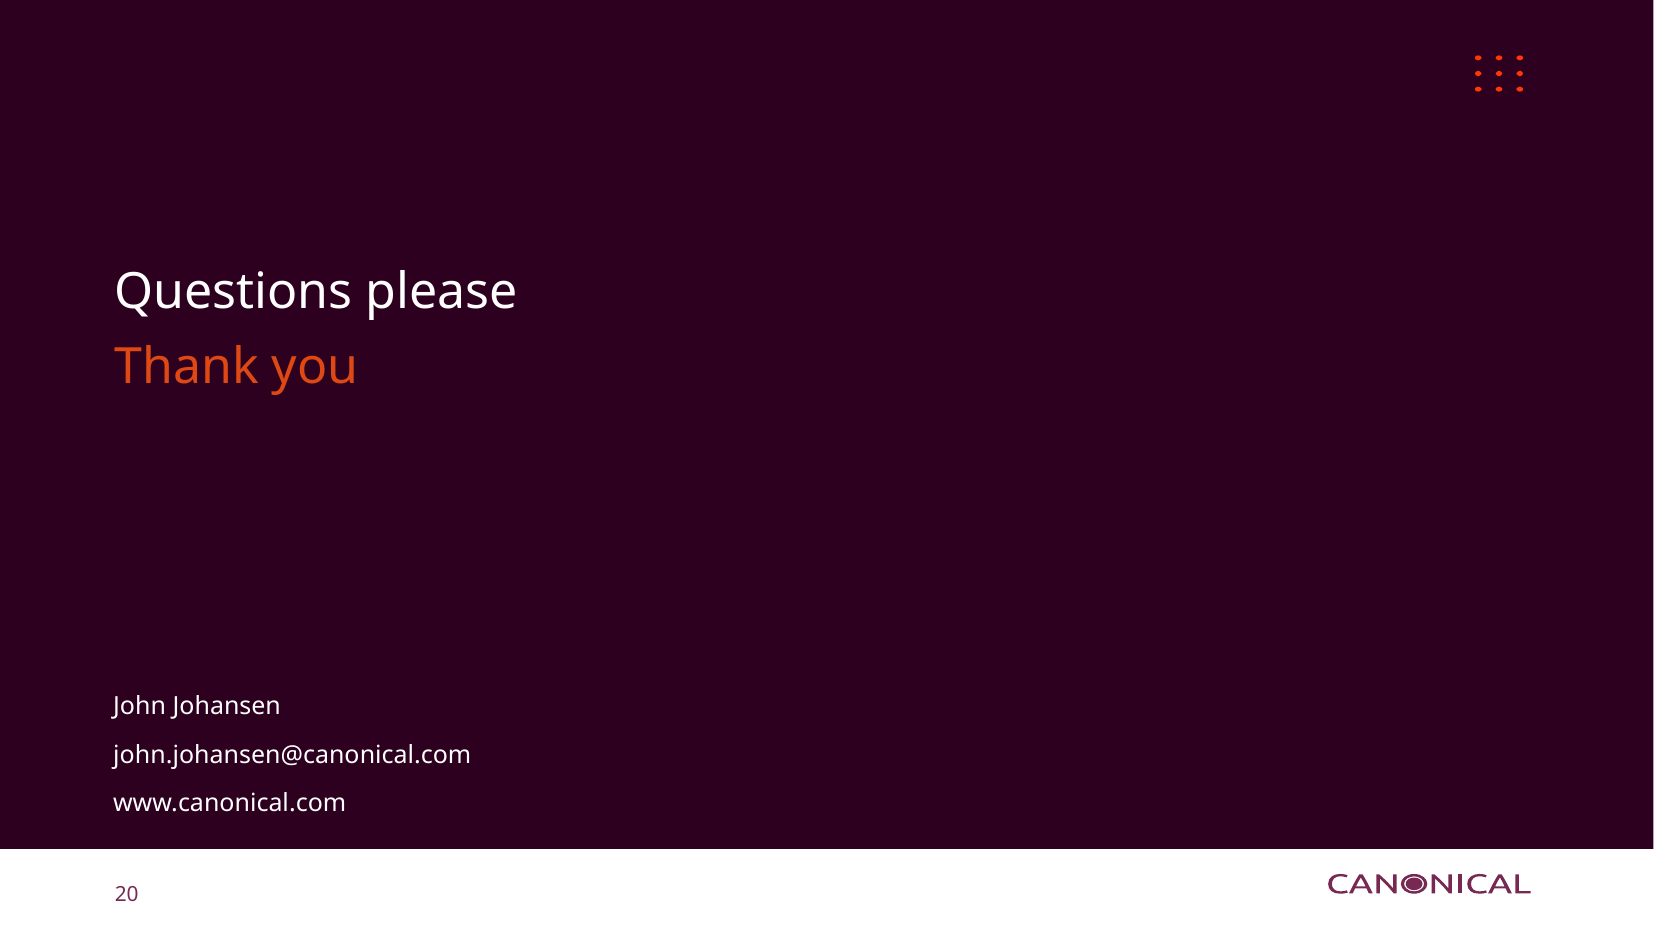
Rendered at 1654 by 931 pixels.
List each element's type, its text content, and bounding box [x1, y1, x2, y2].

picture [0, 0, 1654, 849]
title Questions please Thank you [114, 264, 863, 383]
list John Johansen john.johansen@canonical.com www.canonical.com [113, 684, 817, 931]
